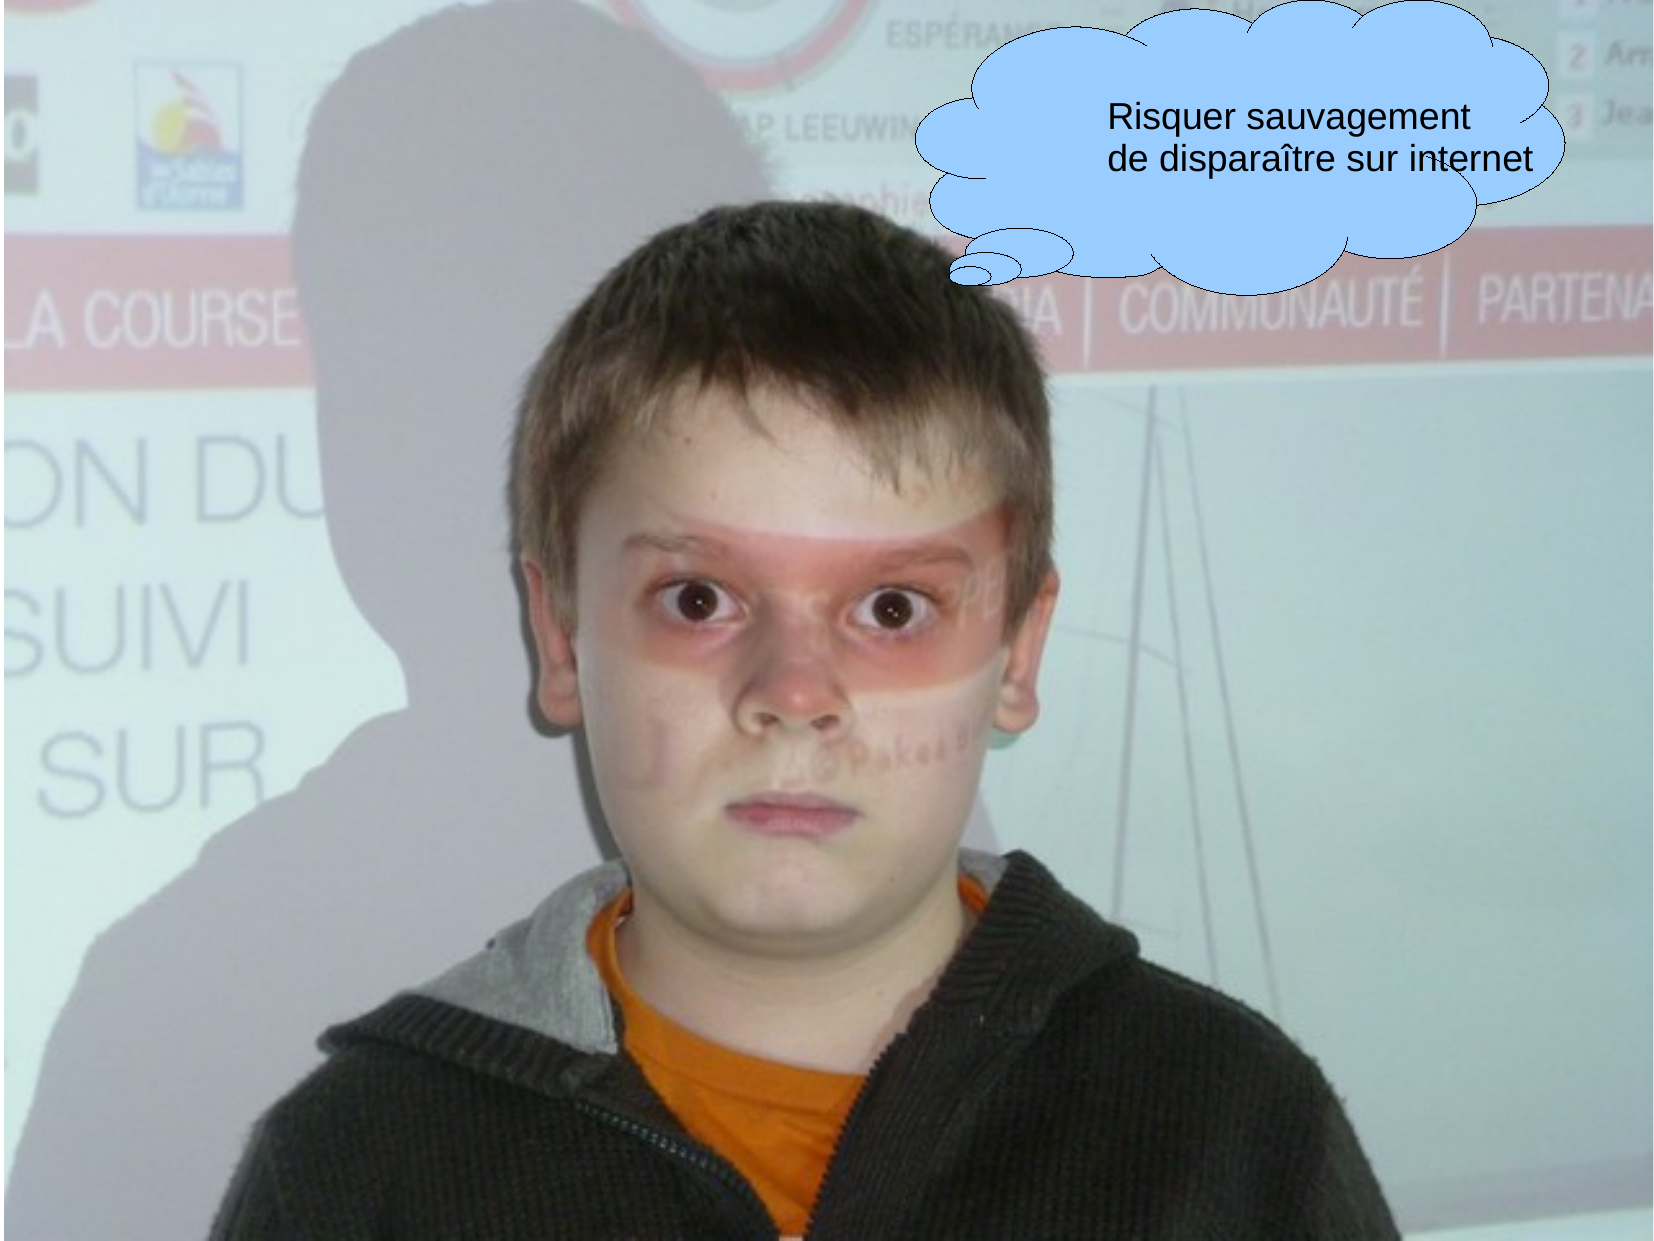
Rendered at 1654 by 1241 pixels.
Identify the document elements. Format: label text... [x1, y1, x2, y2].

text_box [915, 0, 1549, 296]
text_box Risquer sauvagement de disparaître sur internet [1092, 88, 1549, 188]
text_box [1549, 110, 1566, 177]
picture [1326, 0, 1403, 15]
picture [4, 0, 1654, 1241]
